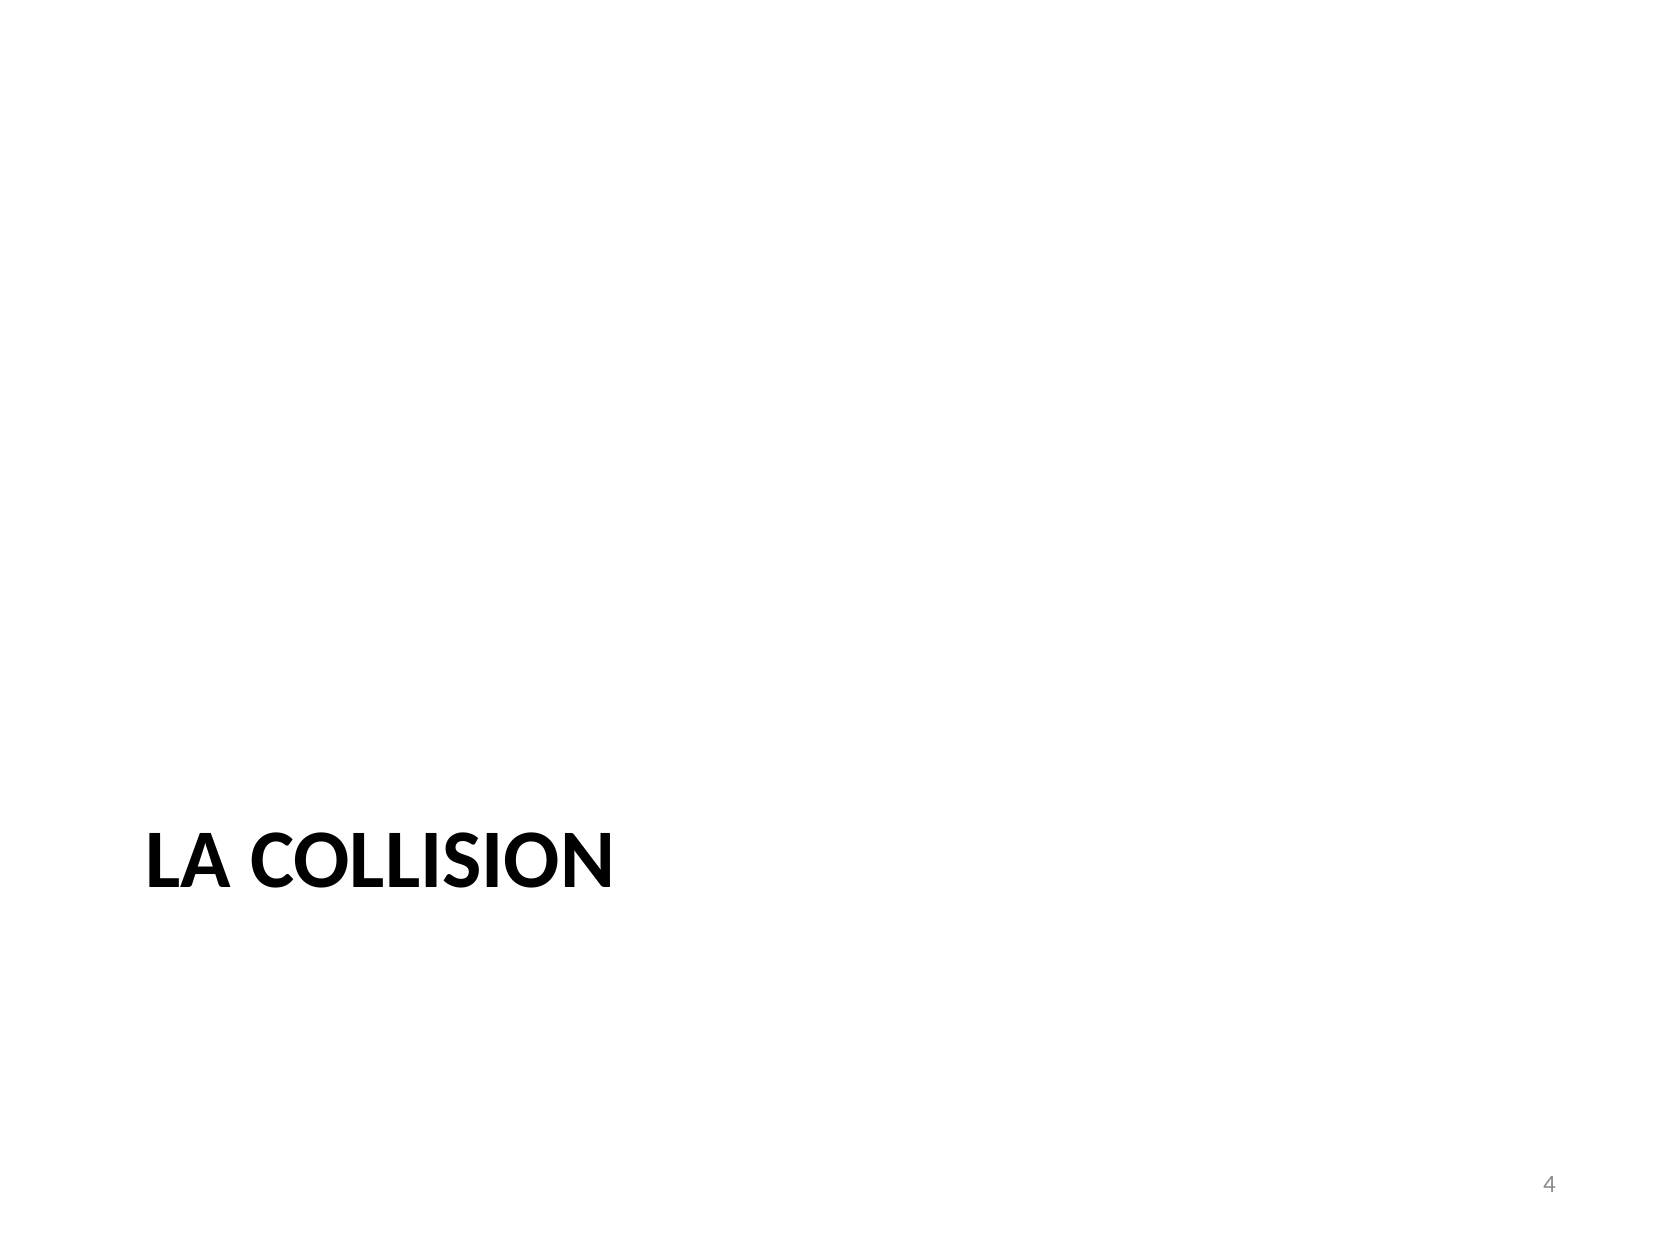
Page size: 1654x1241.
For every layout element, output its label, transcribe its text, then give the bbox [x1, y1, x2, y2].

slide_number <numéro> [1185, 1149, 1571, 1216]
title La collision [130, 796, 1537, 1044]
